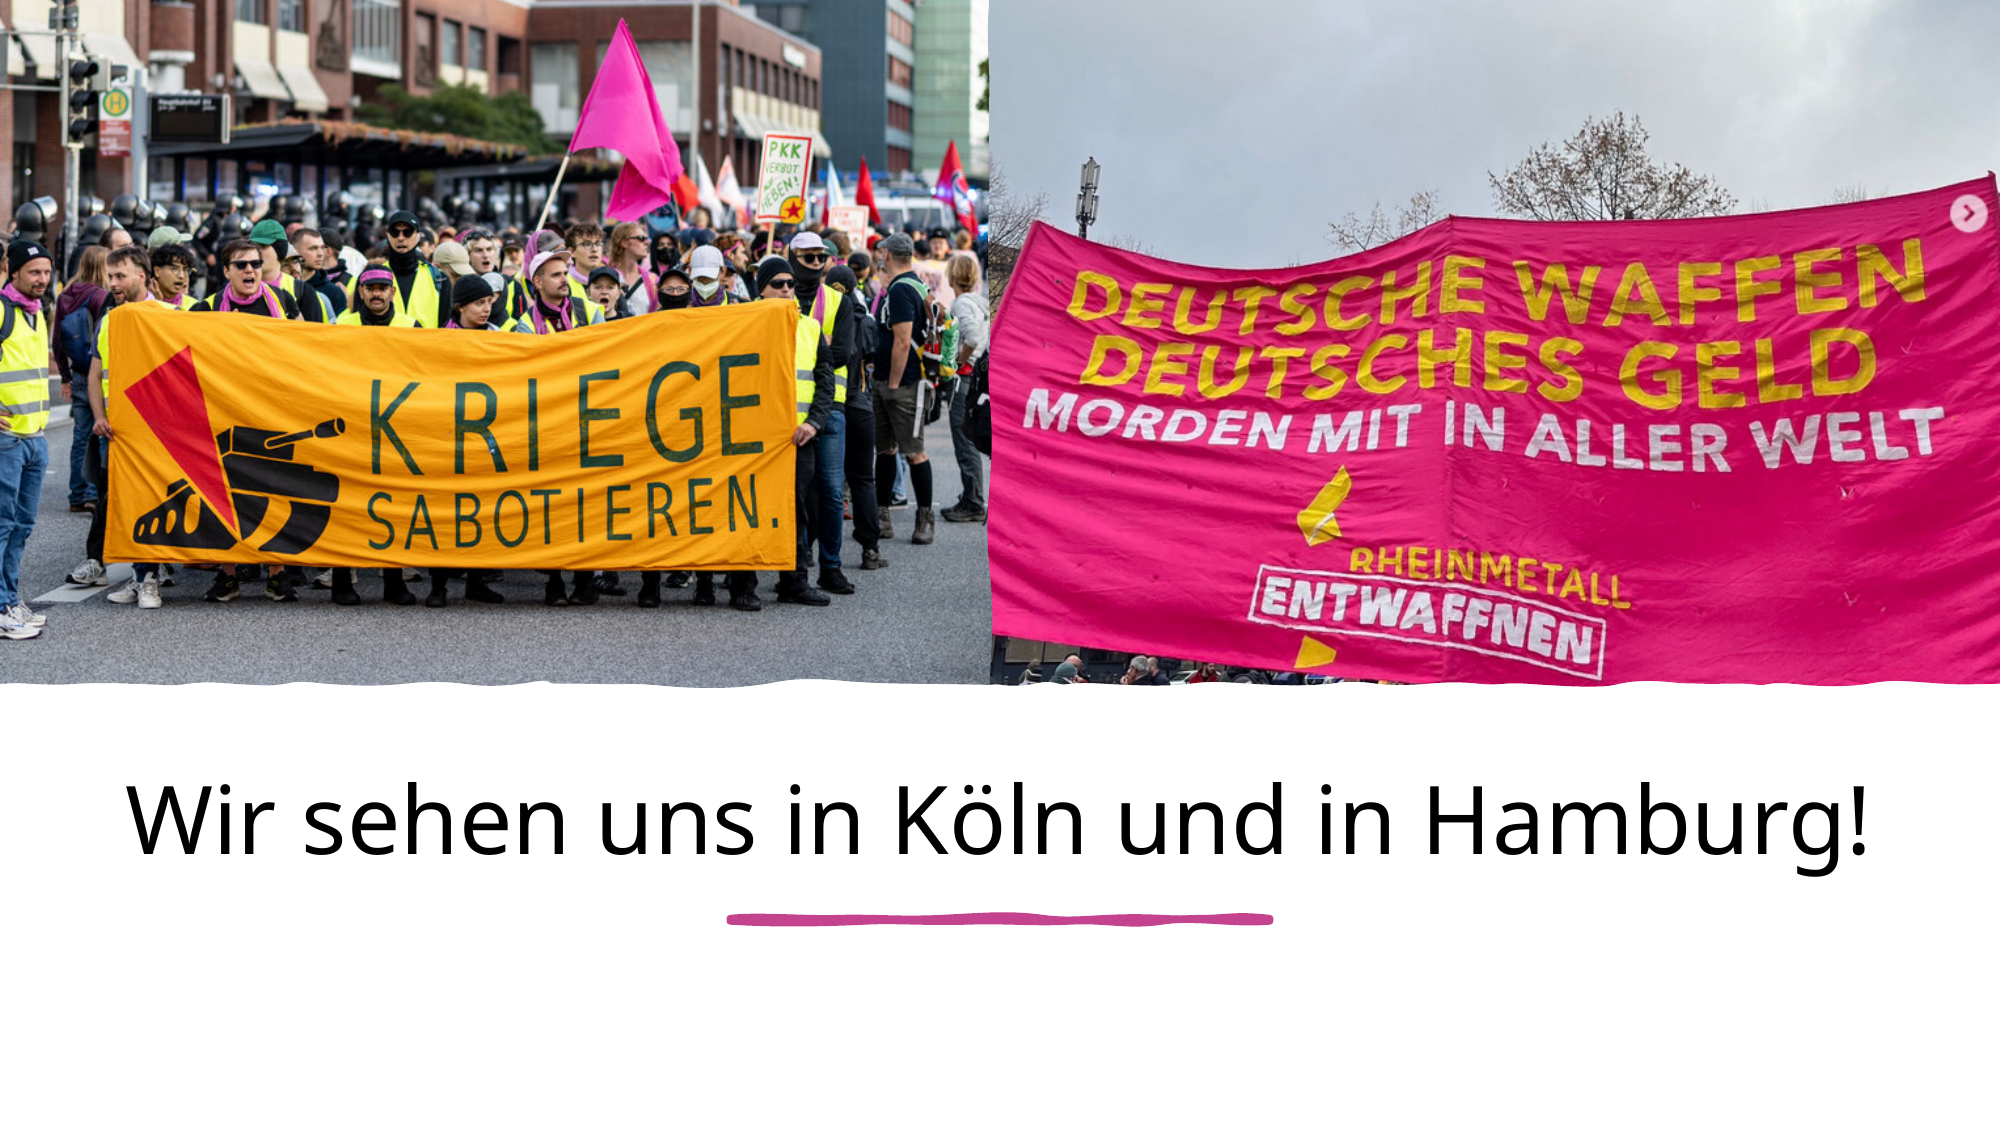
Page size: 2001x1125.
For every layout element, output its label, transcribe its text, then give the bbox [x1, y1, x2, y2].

text_box [0, 0, 2000, 689]
text_box [729, 914, 1270, 924]
text_box Wir sehen uns in Köln und in Hamburg! [105, 725, 1895, 923]
